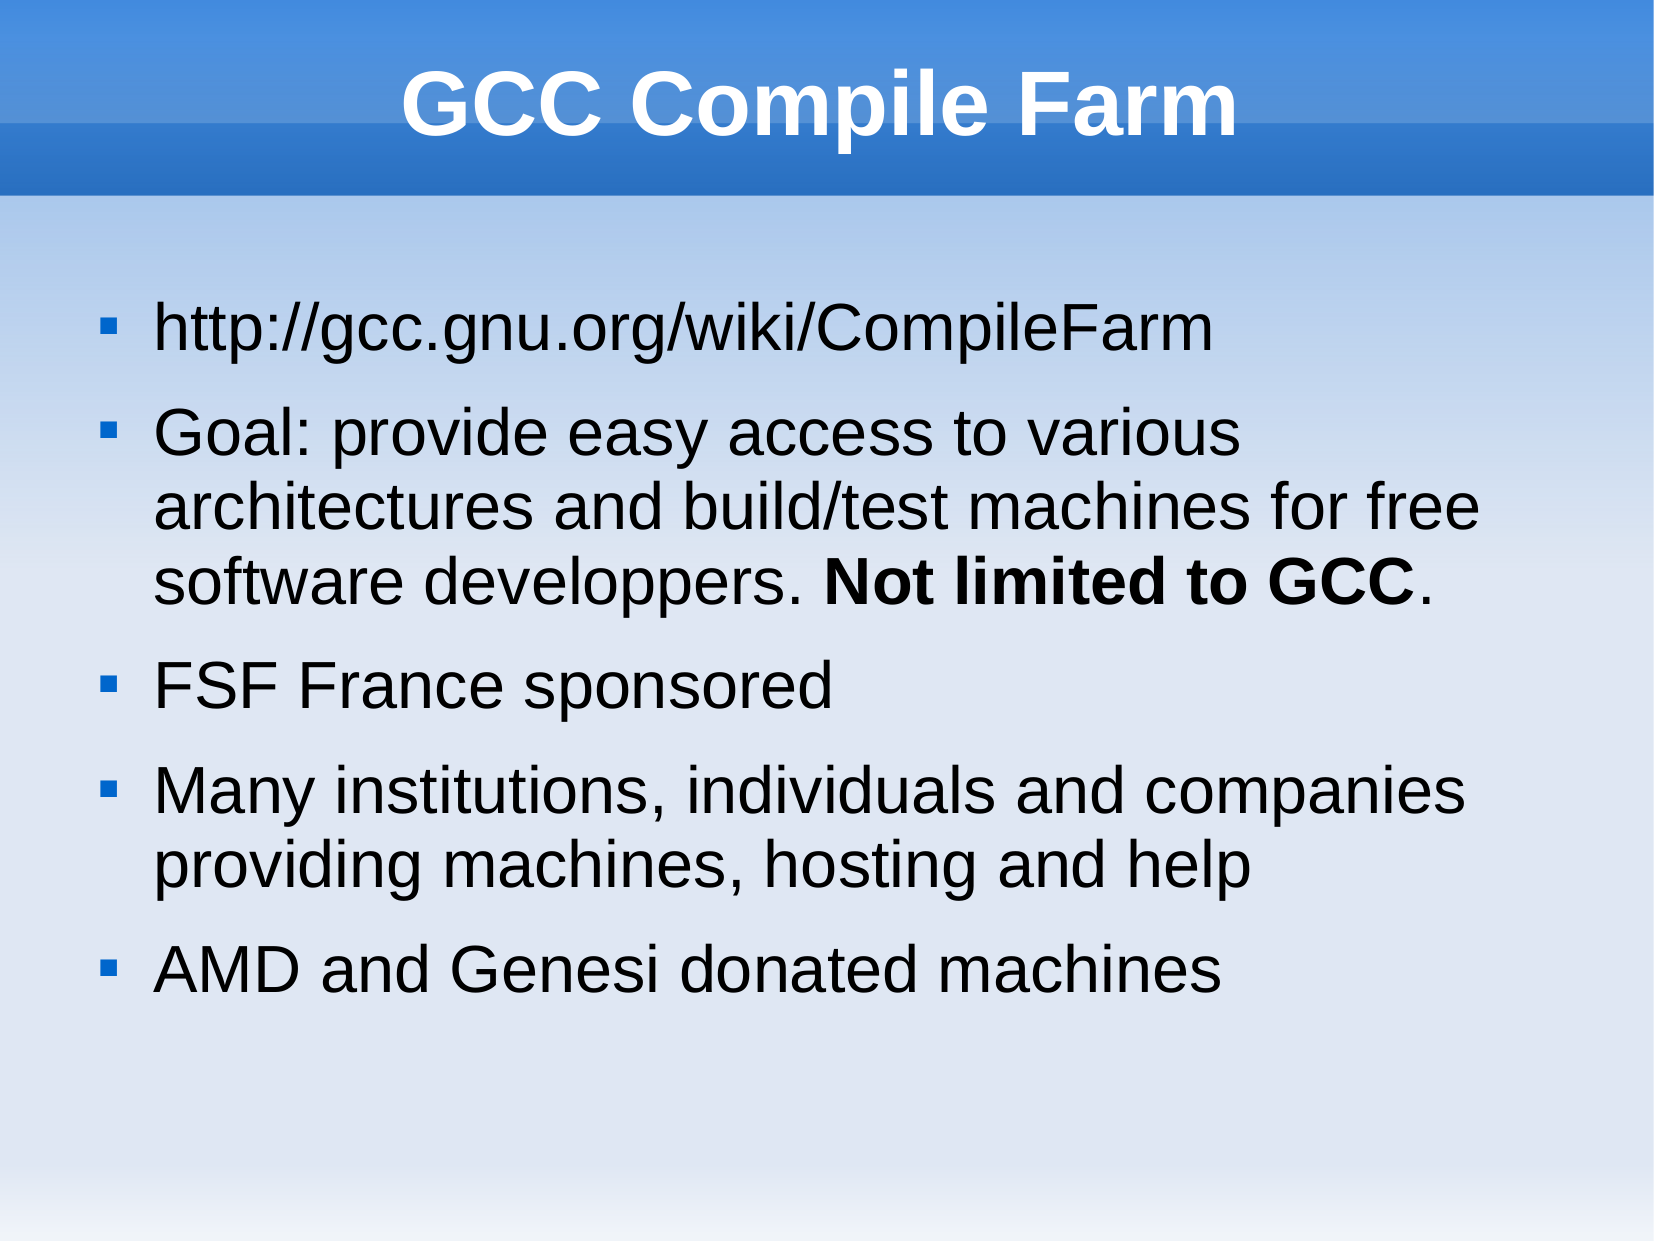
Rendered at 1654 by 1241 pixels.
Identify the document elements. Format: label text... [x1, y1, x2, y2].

title GCC Compile Farm [76, 7, 1565, 200]
picture [0, 0, 1654, 1241]
list http://gcc.gnu.org/wiki/CompileFarm Goal: provide easy access to various architectures and build/test machines for free software developpers. Not limited to GCC. FSF France sponsored Many institutions, individuals and companies providing machines, hosting and help AMD and Genesi donated machines [82, 290, 1571, 1094]
